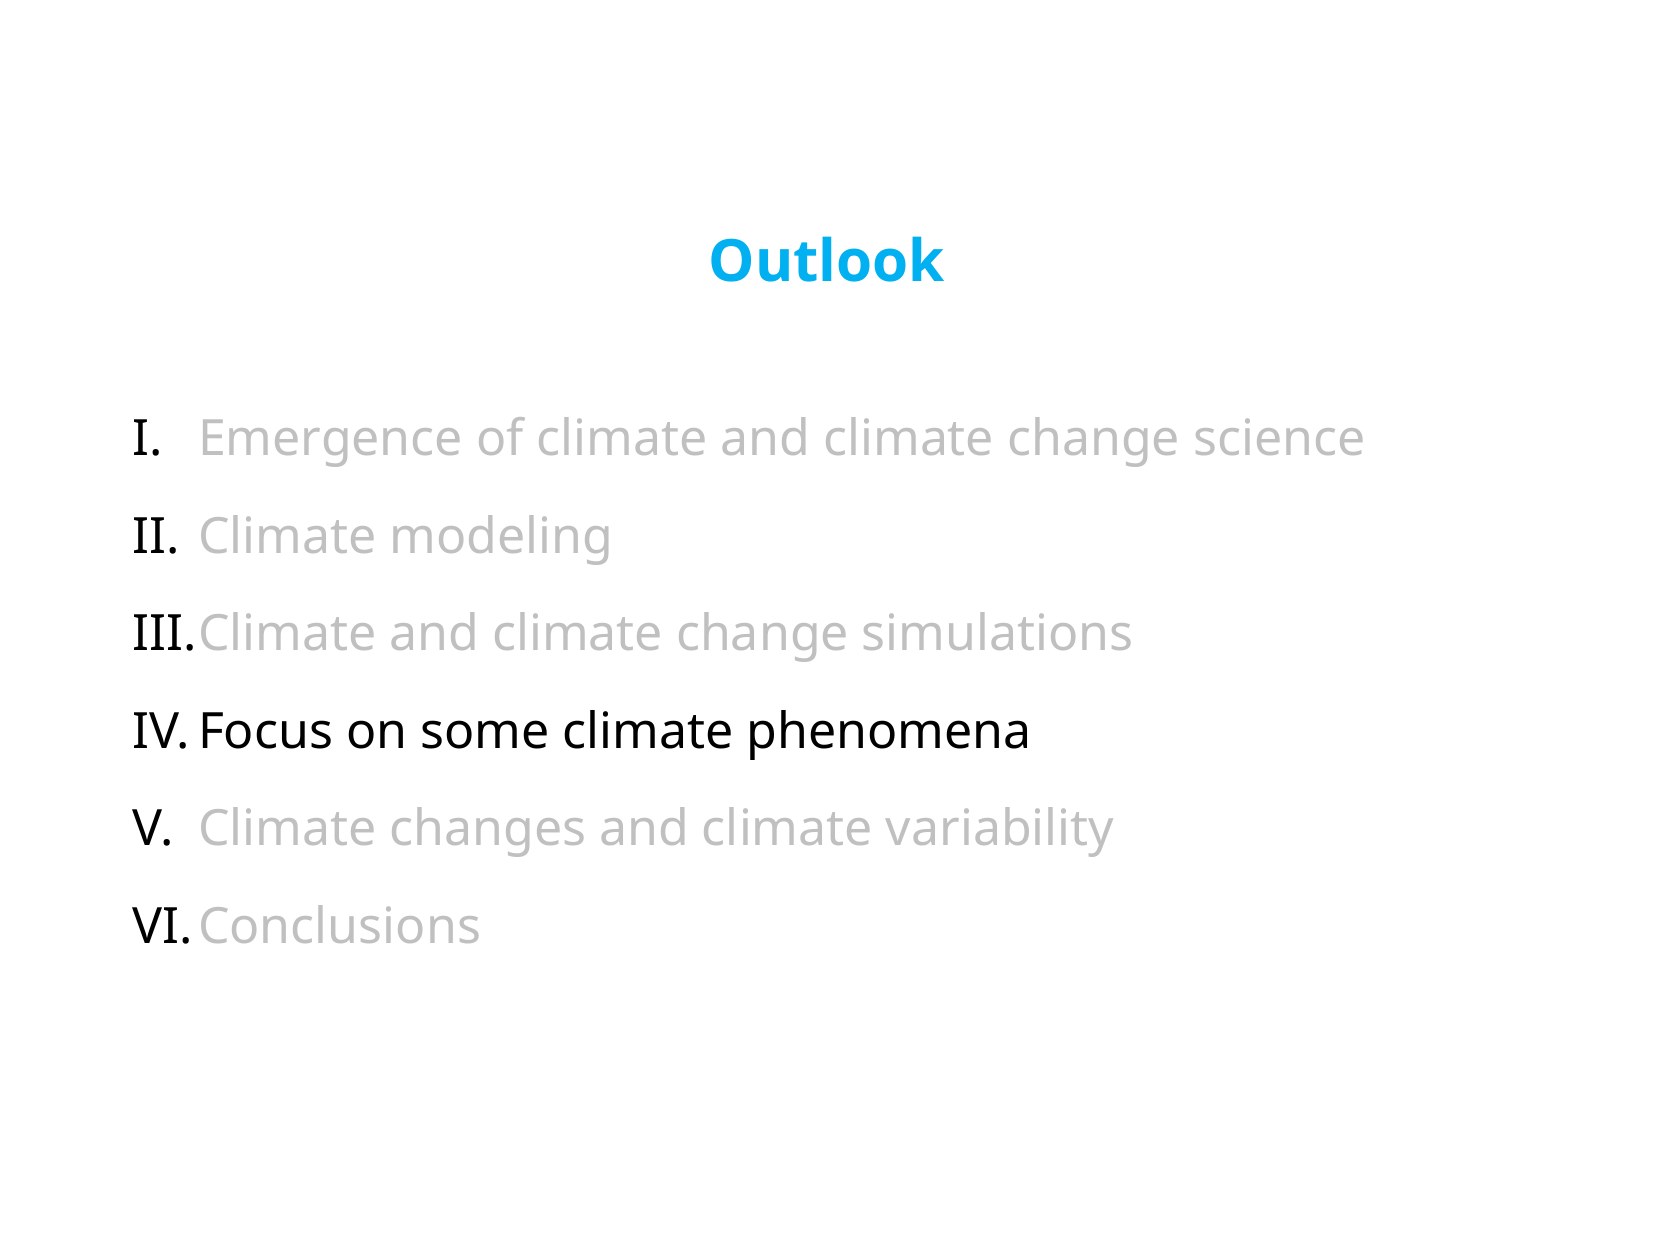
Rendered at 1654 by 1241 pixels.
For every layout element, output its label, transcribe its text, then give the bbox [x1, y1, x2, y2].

text_box Emergence of climate and climate change science Climate modeling Climate and climate change simulations Focus on some climate phenomena Climate changes and climate variability Conclusions [117, 398, 1556, 977]
text_box Outlook [58, 219, 1595, 389]
